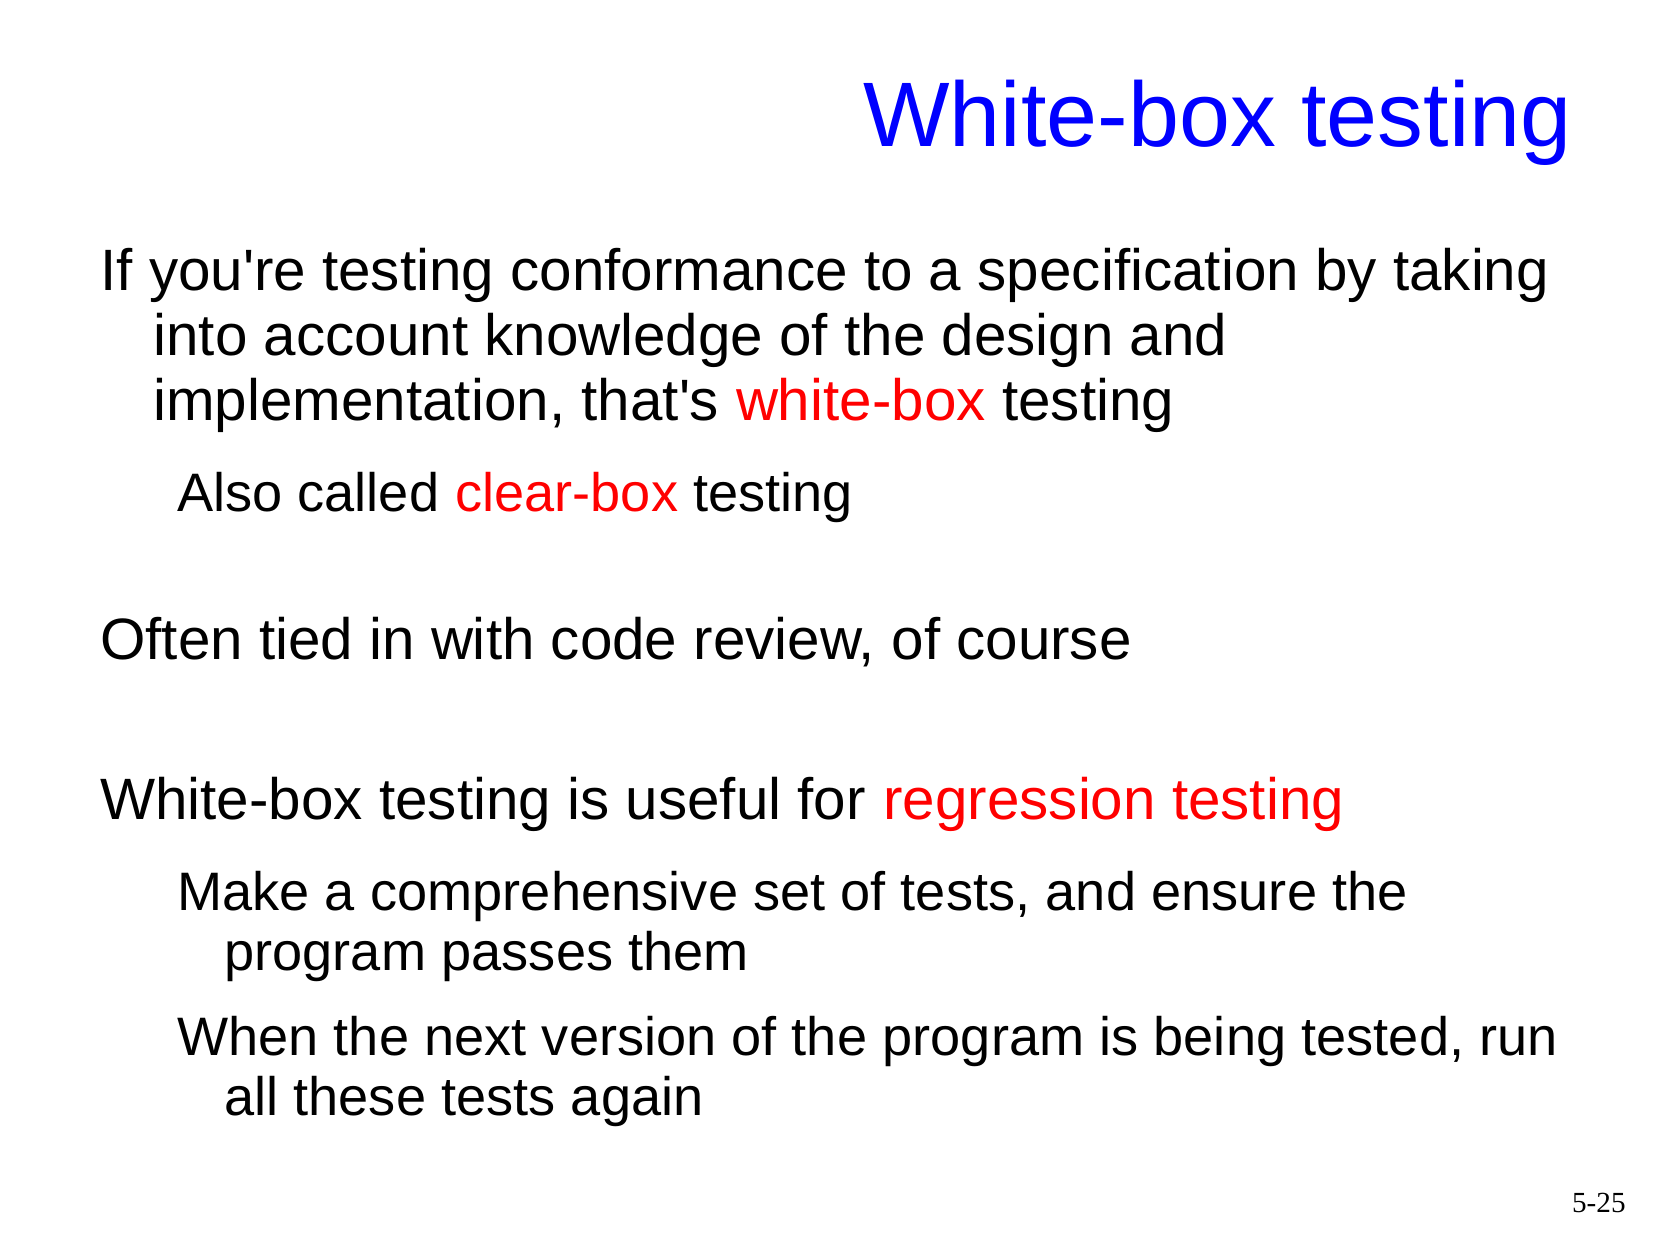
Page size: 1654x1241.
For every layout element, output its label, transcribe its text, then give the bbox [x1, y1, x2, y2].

list If you're testing conformance to a specification by taking into account knowledge of the design and implementation, that's white-box testing Also called clear-box testing Often tied in with code review, of course White-box testing is useful for regression testing Make a comprehensive set of tests, and ensure the program passes them When the next version of the program is being tested, run all these tests again [82, 237, 1571, 1156]
title White-box testing [84, 18, 1573, 211]
